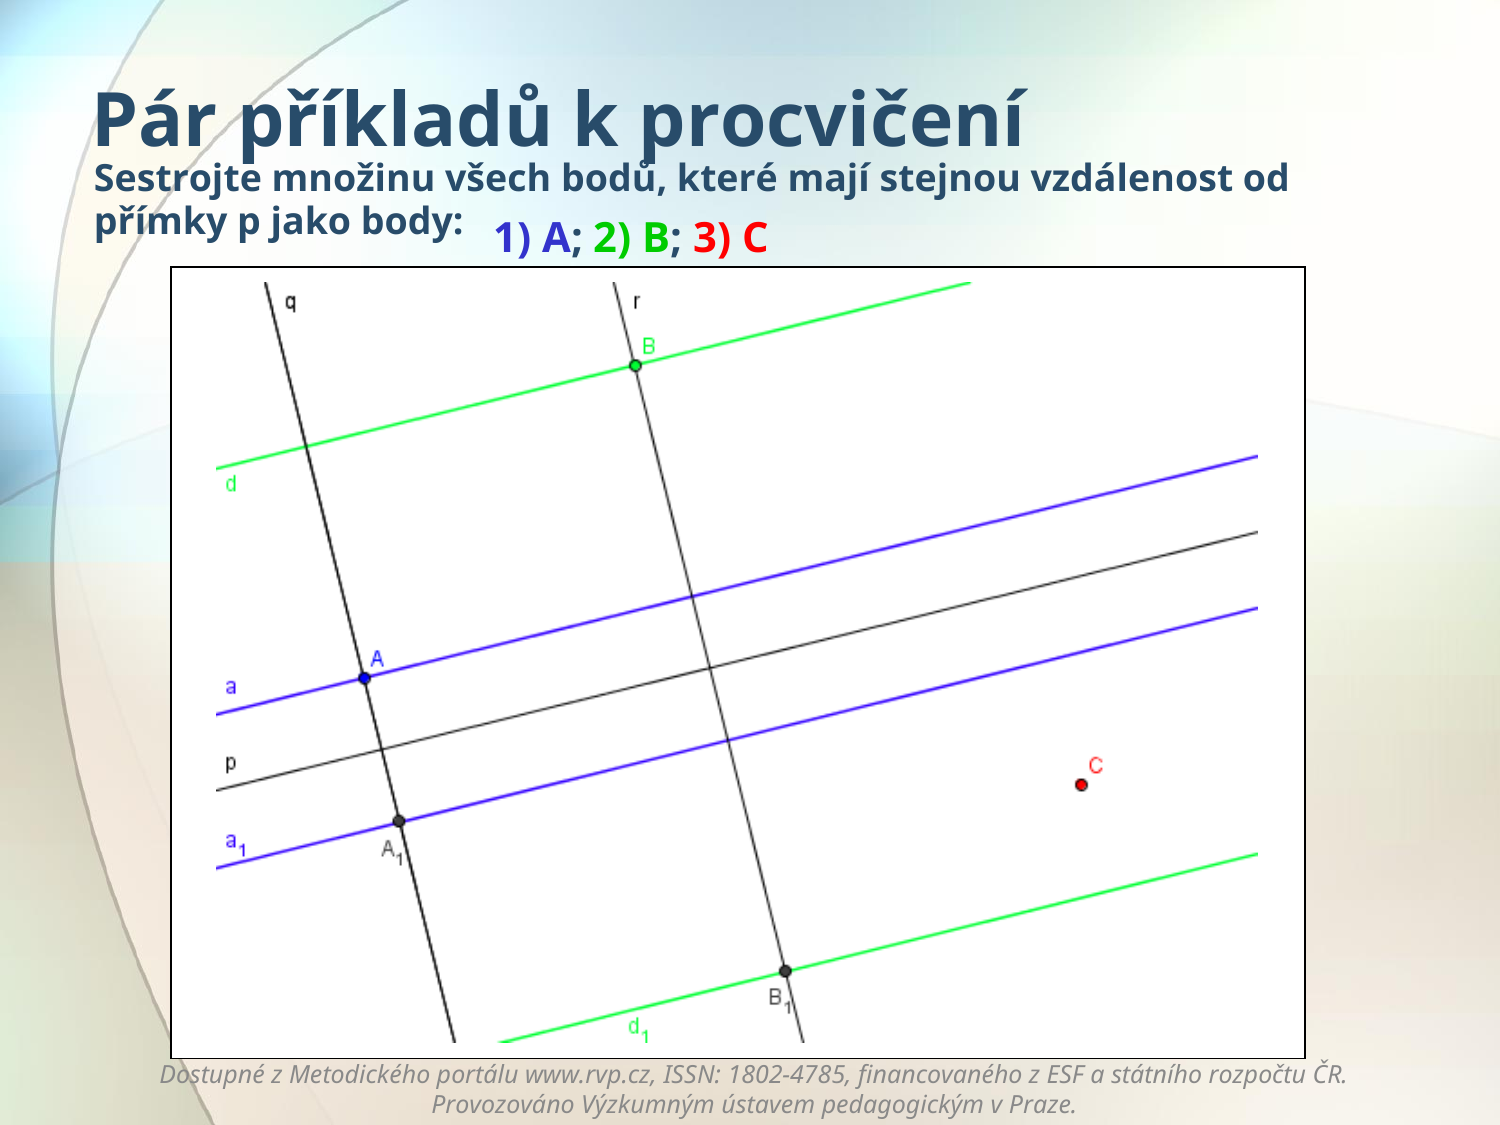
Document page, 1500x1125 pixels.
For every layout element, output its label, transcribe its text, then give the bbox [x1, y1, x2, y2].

text_box [171, 267, 1306, 1059]
text_box Sestrojte množinu všech bodů, které mají stejnou vzdálenost od přímky p jako body: [79, 179, 1355, 220]
picture [0, 0, 1500, 1125]
title Pár příkladů k procvičení [76, 74, 1412, 177]
text_box 1) A; 2) B; 3) C [478, 212, 1176, 265]
